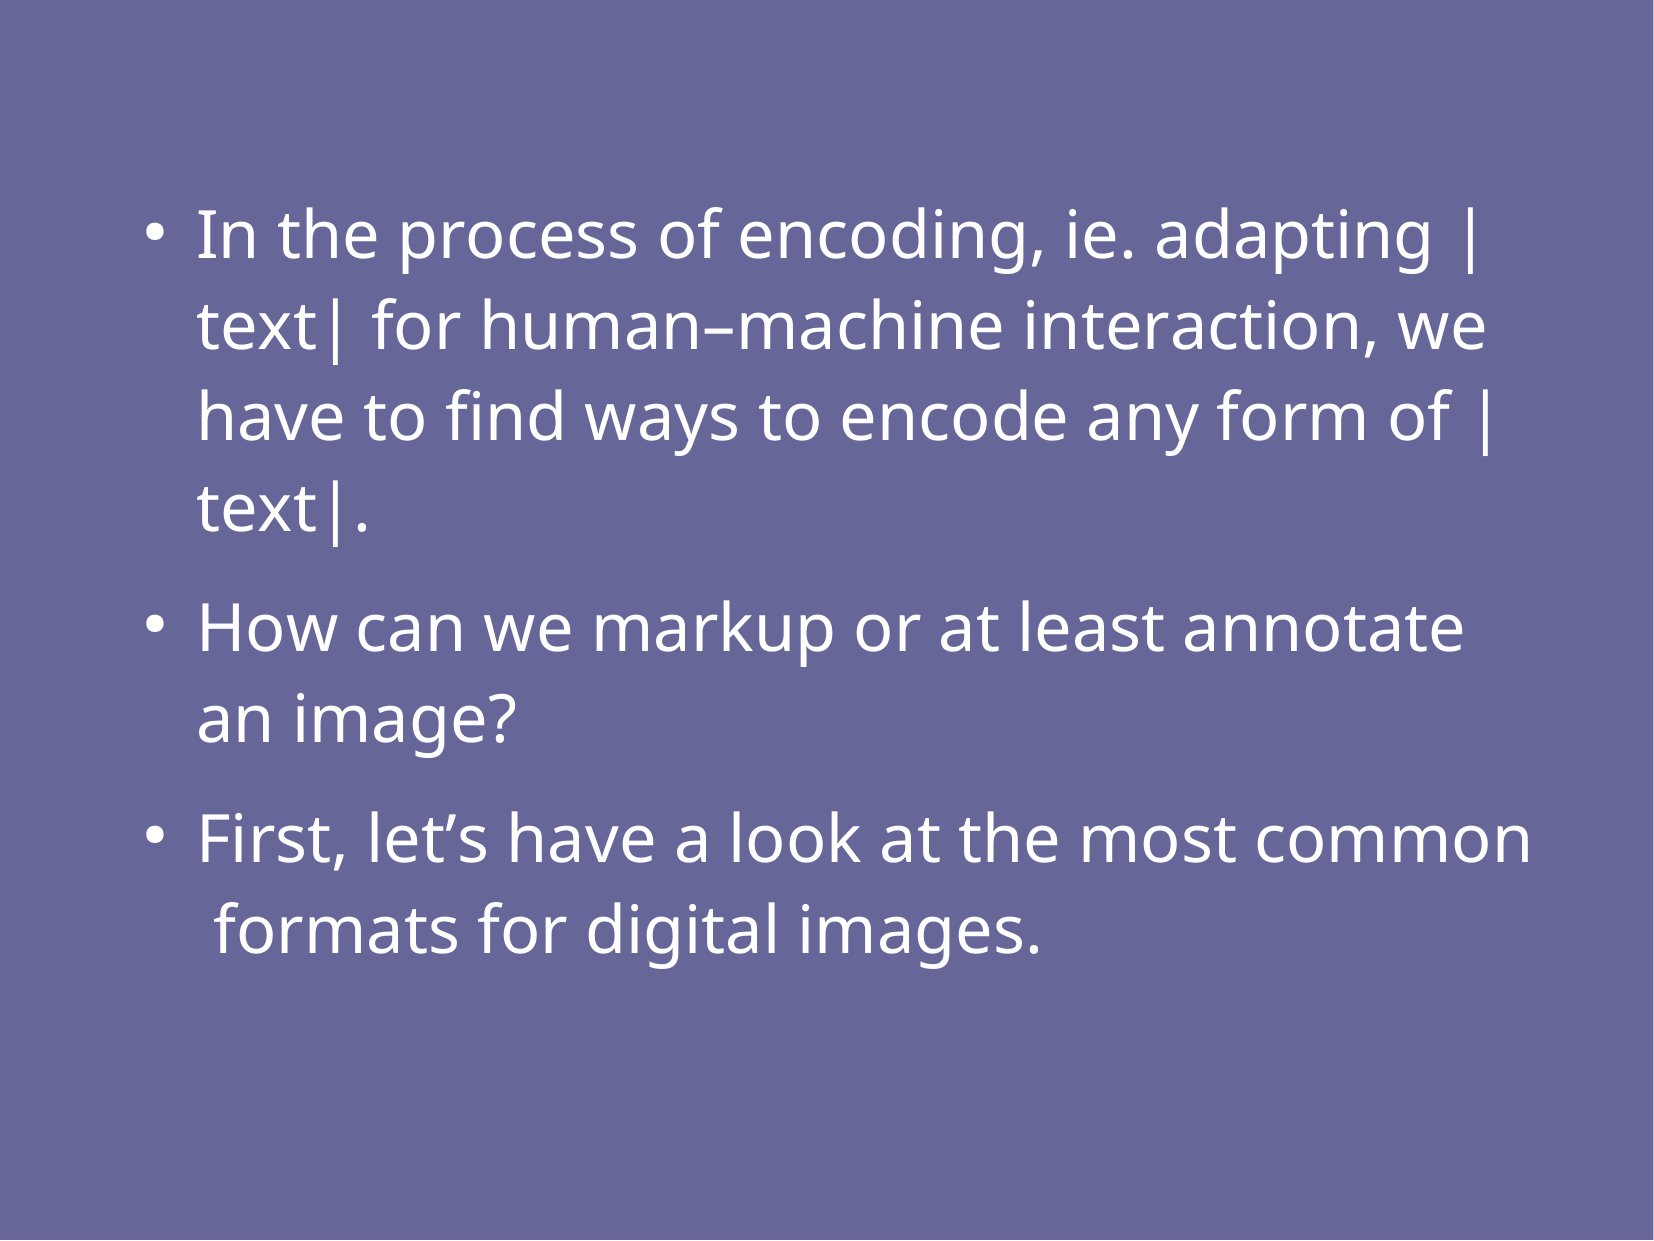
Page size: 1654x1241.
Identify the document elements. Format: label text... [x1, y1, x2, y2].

list In the process of encoding, ie. adapting |text| for human–machine interaction, we have to find ways to encode any form of |text|. How can we markup or at least annotate an image? First, let’s have a look at the most common formats for digital images. [125, 187, 1538, 969]
